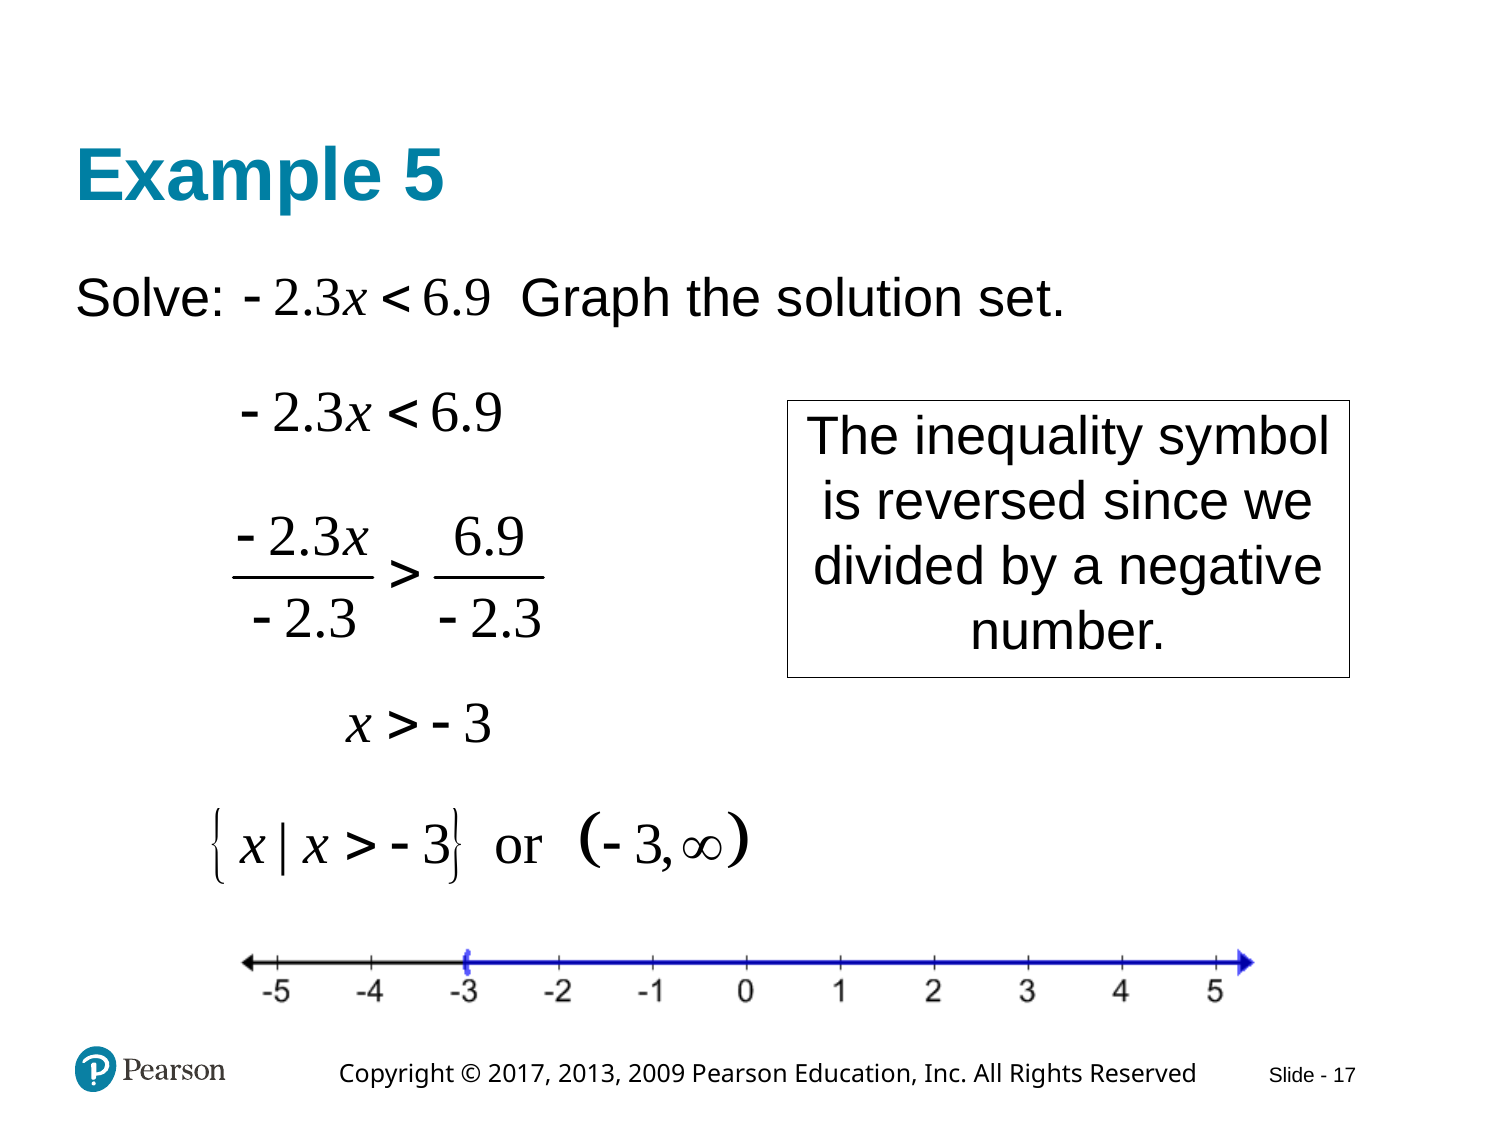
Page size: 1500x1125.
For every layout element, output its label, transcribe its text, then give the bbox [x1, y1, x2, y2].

list Graph the solution set. [520, 262, 1088, 338]
list The inequality symbol is reversed since we divided by a negative number. [787, 400, 1350, 678]
chart [210, 808, 749, 889]
chart [339, 696, 495, 749]
picture [230, 924, 1272, 1019]
chart [229, 506, 548, 644]
chart [236, 386, 506, 439]
chart [240, 272, 494, 322]
list Solve: [75, 262, 231, 337]
title Example 5 [75, 35, 1425, 216]
